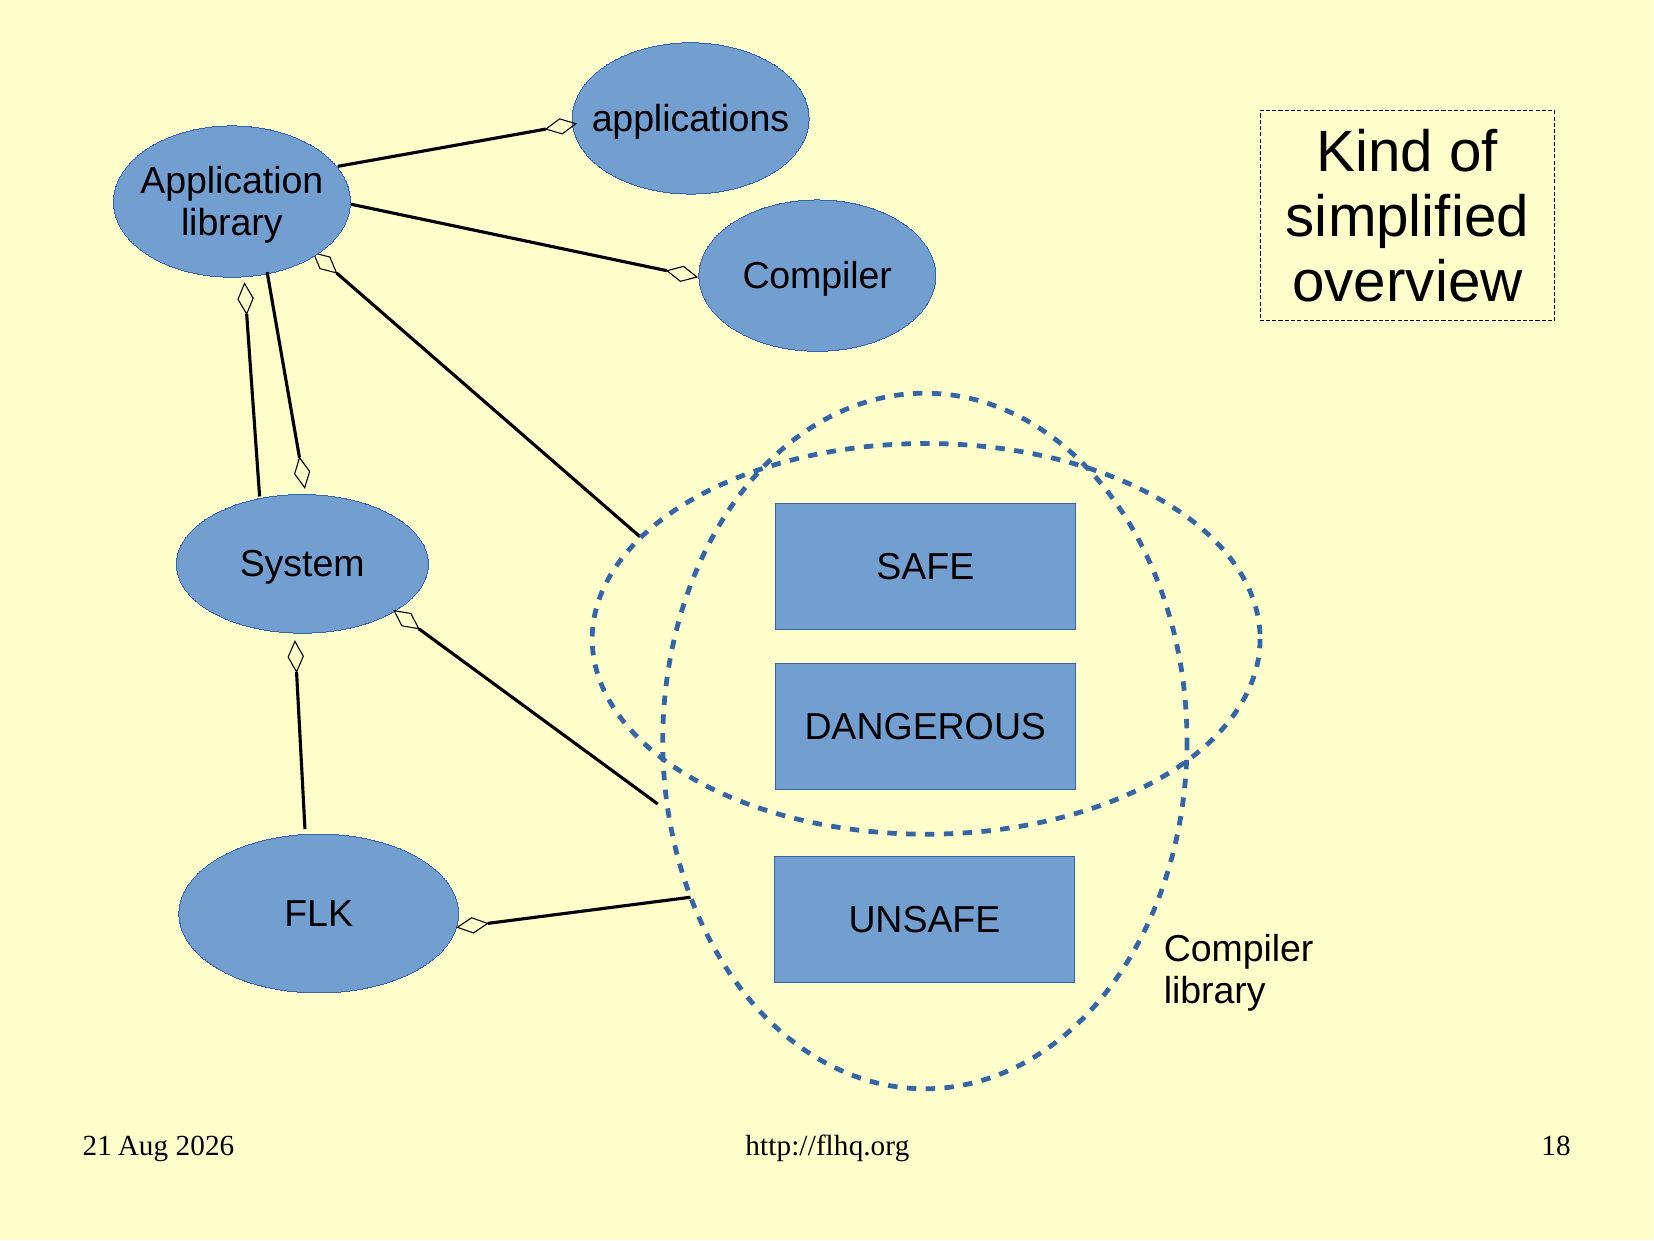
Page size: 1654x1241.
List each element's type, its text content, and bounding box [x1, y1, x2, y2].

text_box Application library [113, 125, 351, 278]
text_box applications [572, 42, 810, 195]
text_box SAFE [775, 503, 1076, 630]
text_box Compiler [698, 199, 936, 352]
text_box UNSAFE [774, 856, 1075, 983]
text_box System [176, 494, 429, 634]
text_box DANGEROUS [775, 663, 1076, 790]
text_box FLK [178, 834, 459, 993]
text_box Kind of simplified overview [1260, 110, 1555, 321]
text_box Compiler library [1149, 919, 1329, 1019]
